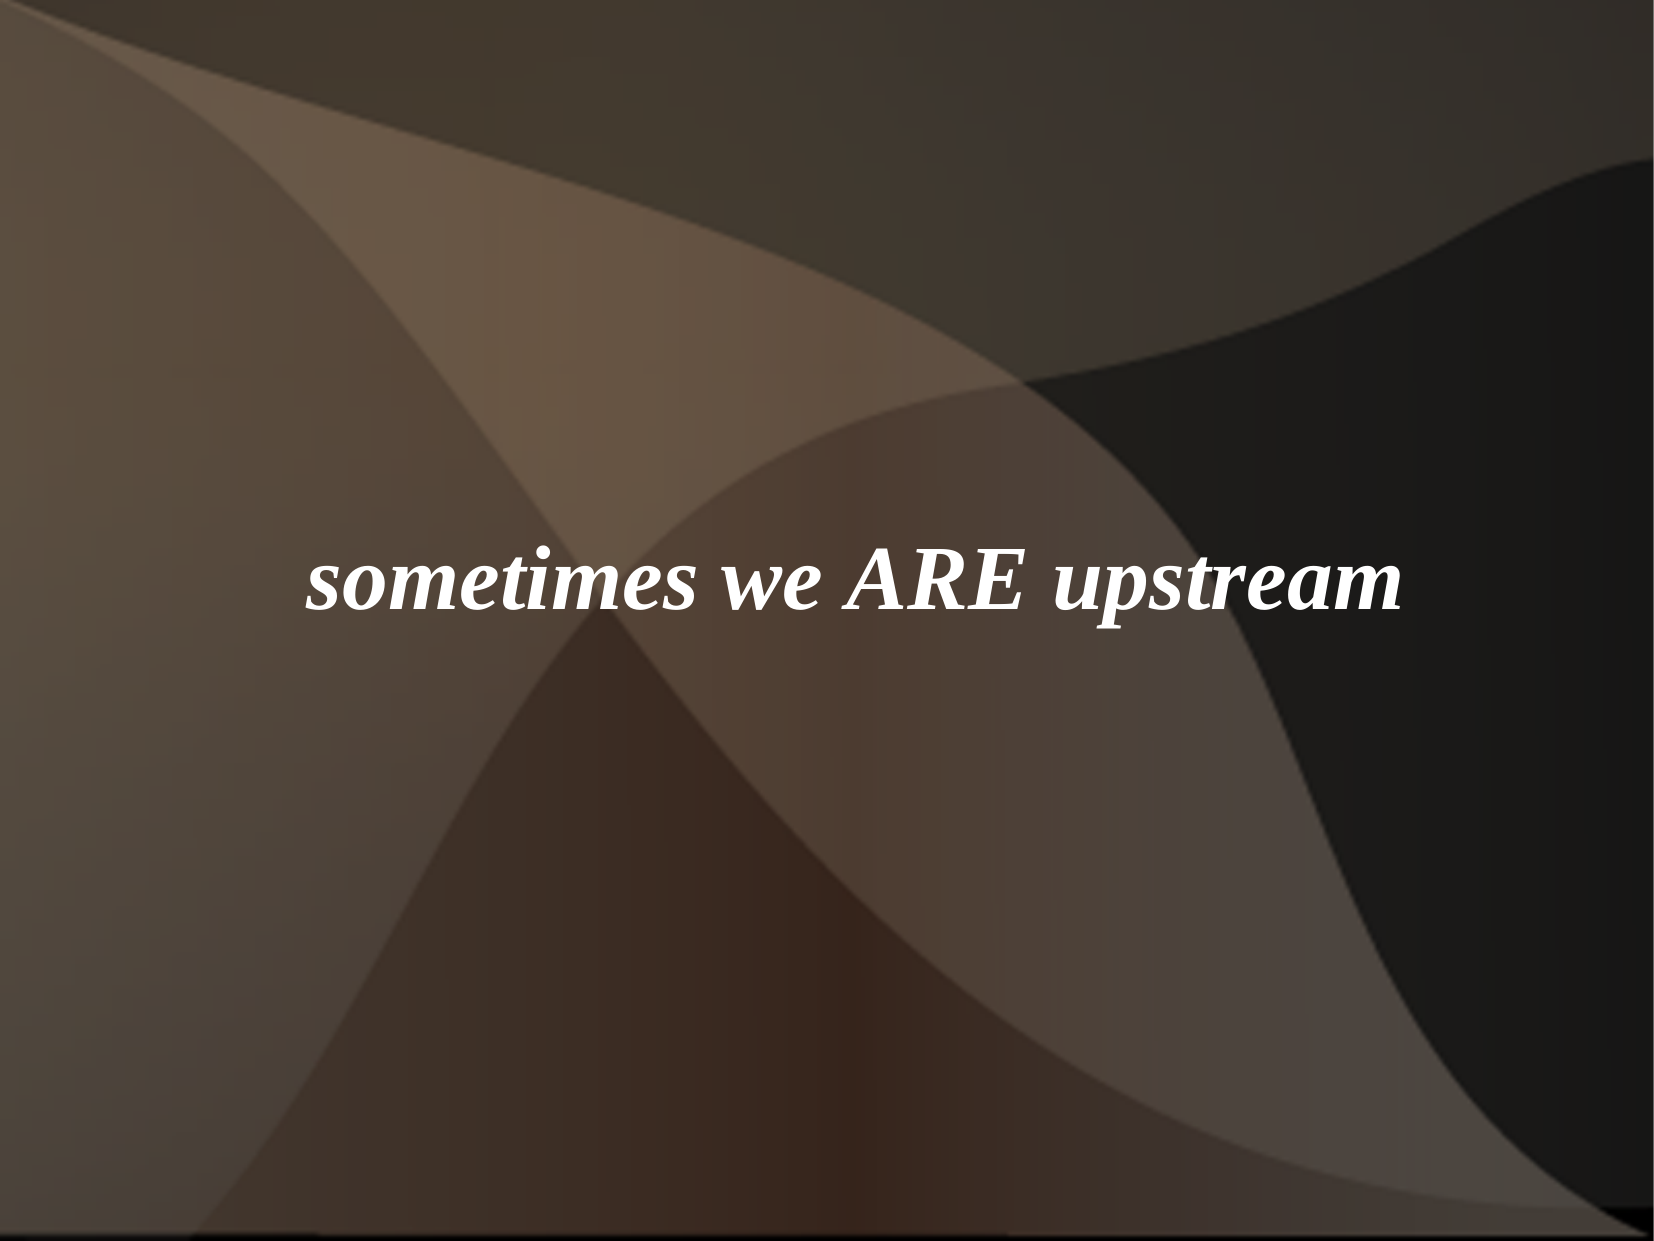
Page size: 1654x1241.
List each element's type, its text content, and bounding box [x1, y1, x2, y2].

title sometimes we ARE upstream [112, 482, 1601, 676]
picture [0, 0, 1654, 1241]
